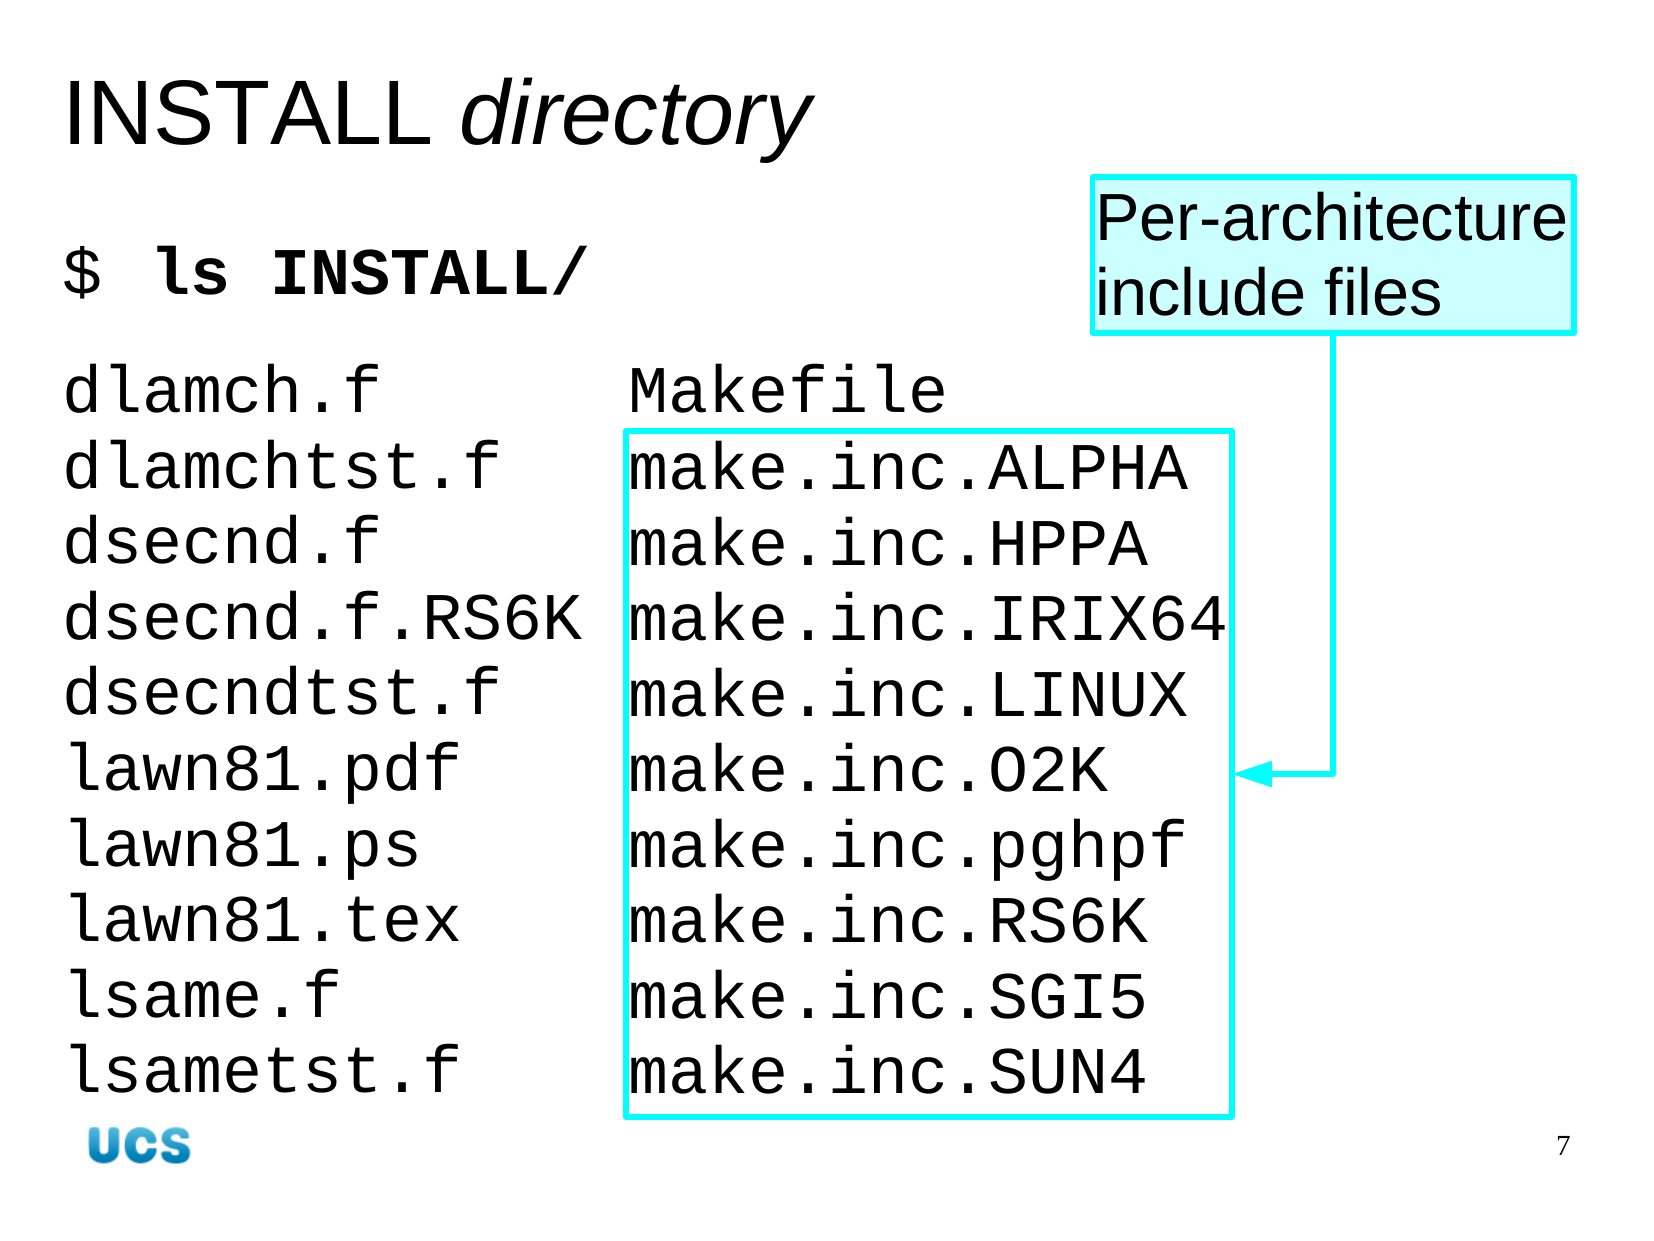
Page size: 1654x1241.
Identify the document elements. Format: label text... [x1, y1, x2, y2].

picture [88, 1126, 191, 1165]
text_box ls INSTALL/ [147, 236, 594, 318]
text_box dlamch.f dlamchtst.f dsecnd.f dsecnd.f.RS6K dsecndtst.f lawn81.pdf lawn81.ps lawn81.tex lsame.f lsametst.f [59, 354, 586, 1116]
text_box Per-architecture include files [1092, 177, 1575, 333]
text_box INSTALL directory [59, 59, 815, 168]
text_box $ [59, 236, 106, 318]
text_box Makefile [626, 354, 953, 428]
text_box make.inc.ALPHA make.inc.HPPA make.inc.IRIX64 make.inc.LINUX make.inc.O2K make.inc.pghpf make.inc.RS6K make.inc.SGI5 make.inc.SUN4 [626, 431, 1233, 1117]
